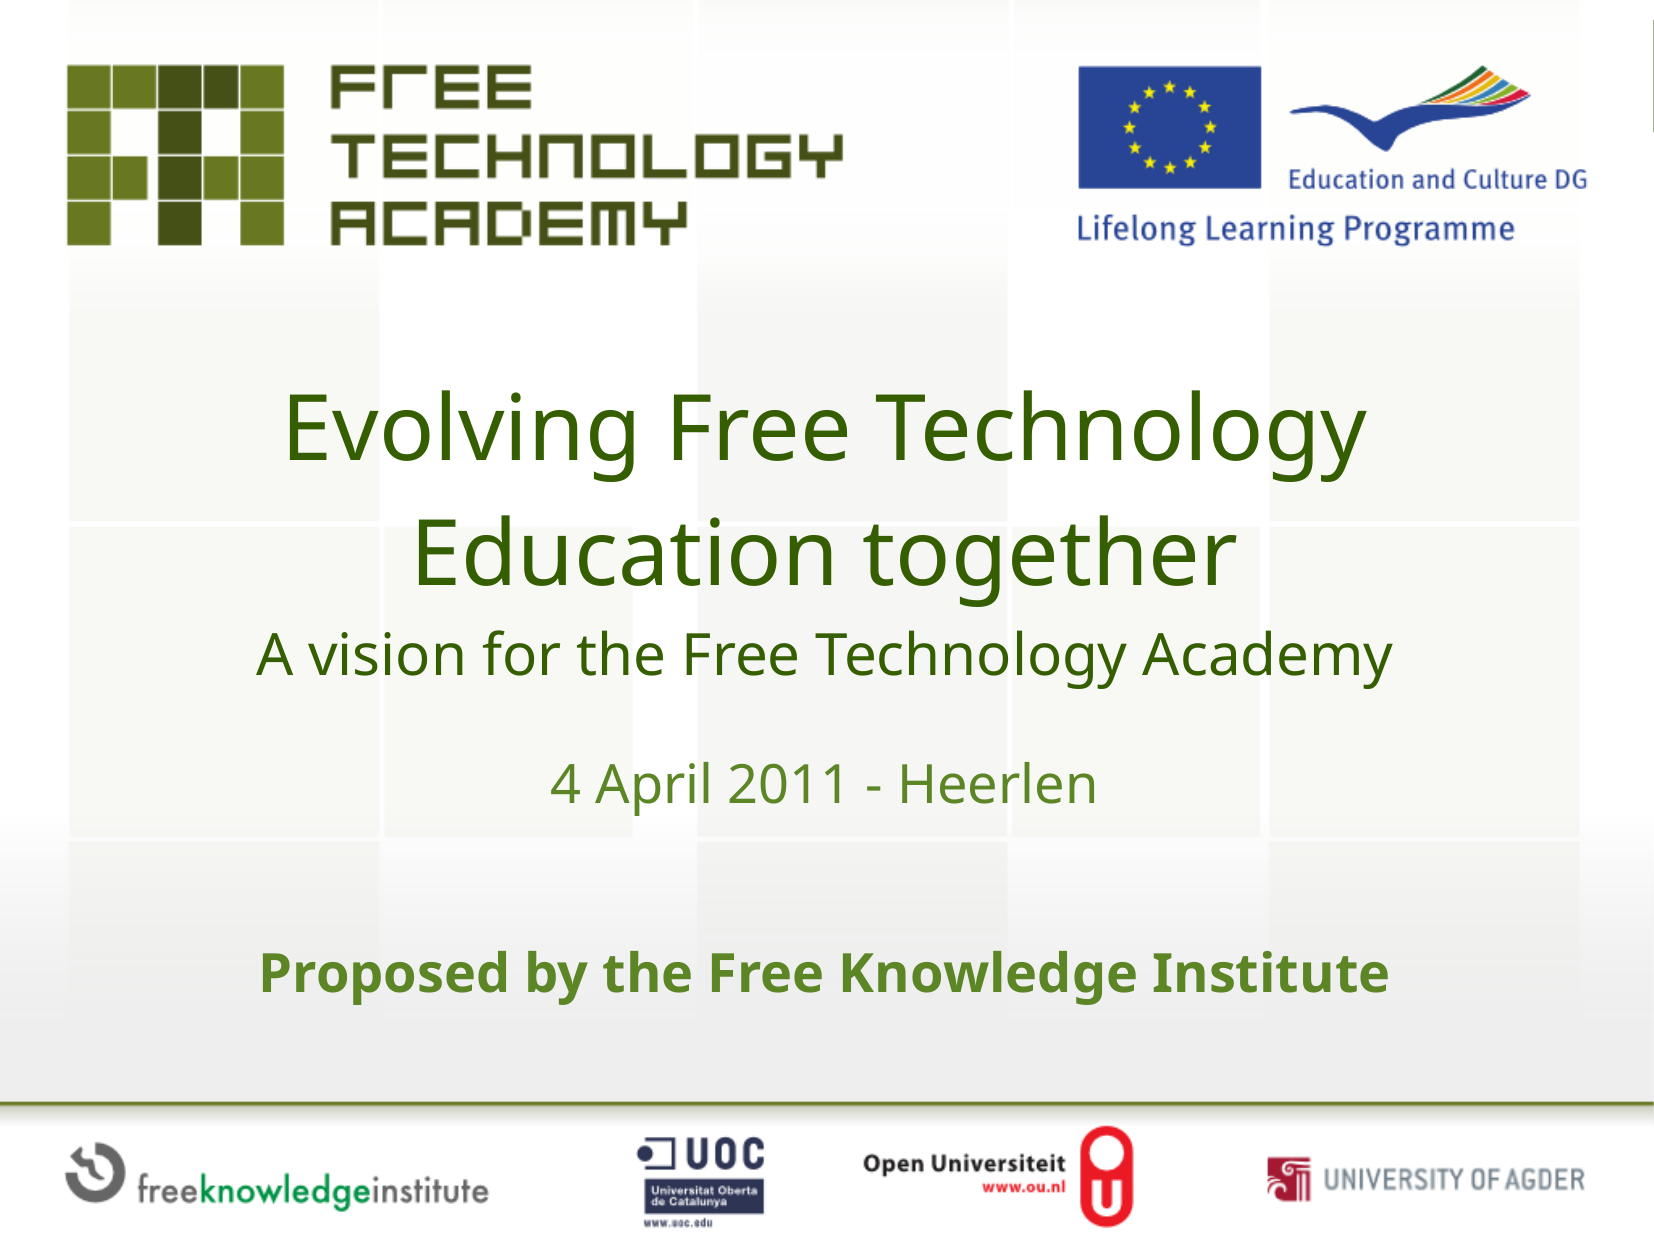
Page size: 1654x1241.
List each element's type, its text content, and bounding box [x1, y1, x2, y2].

picture [0, 0, 1654, 1241]
text_box 4 April 2011 - Heerlen [75, 737, 1576, 816]
text_box Evolving Free Technology Education together A vision for the Free Technology Academy [75, 355, 1576, 653]
text_box Proposed by the Free Knowledge Institute [75, 926, 1576, 1005]
